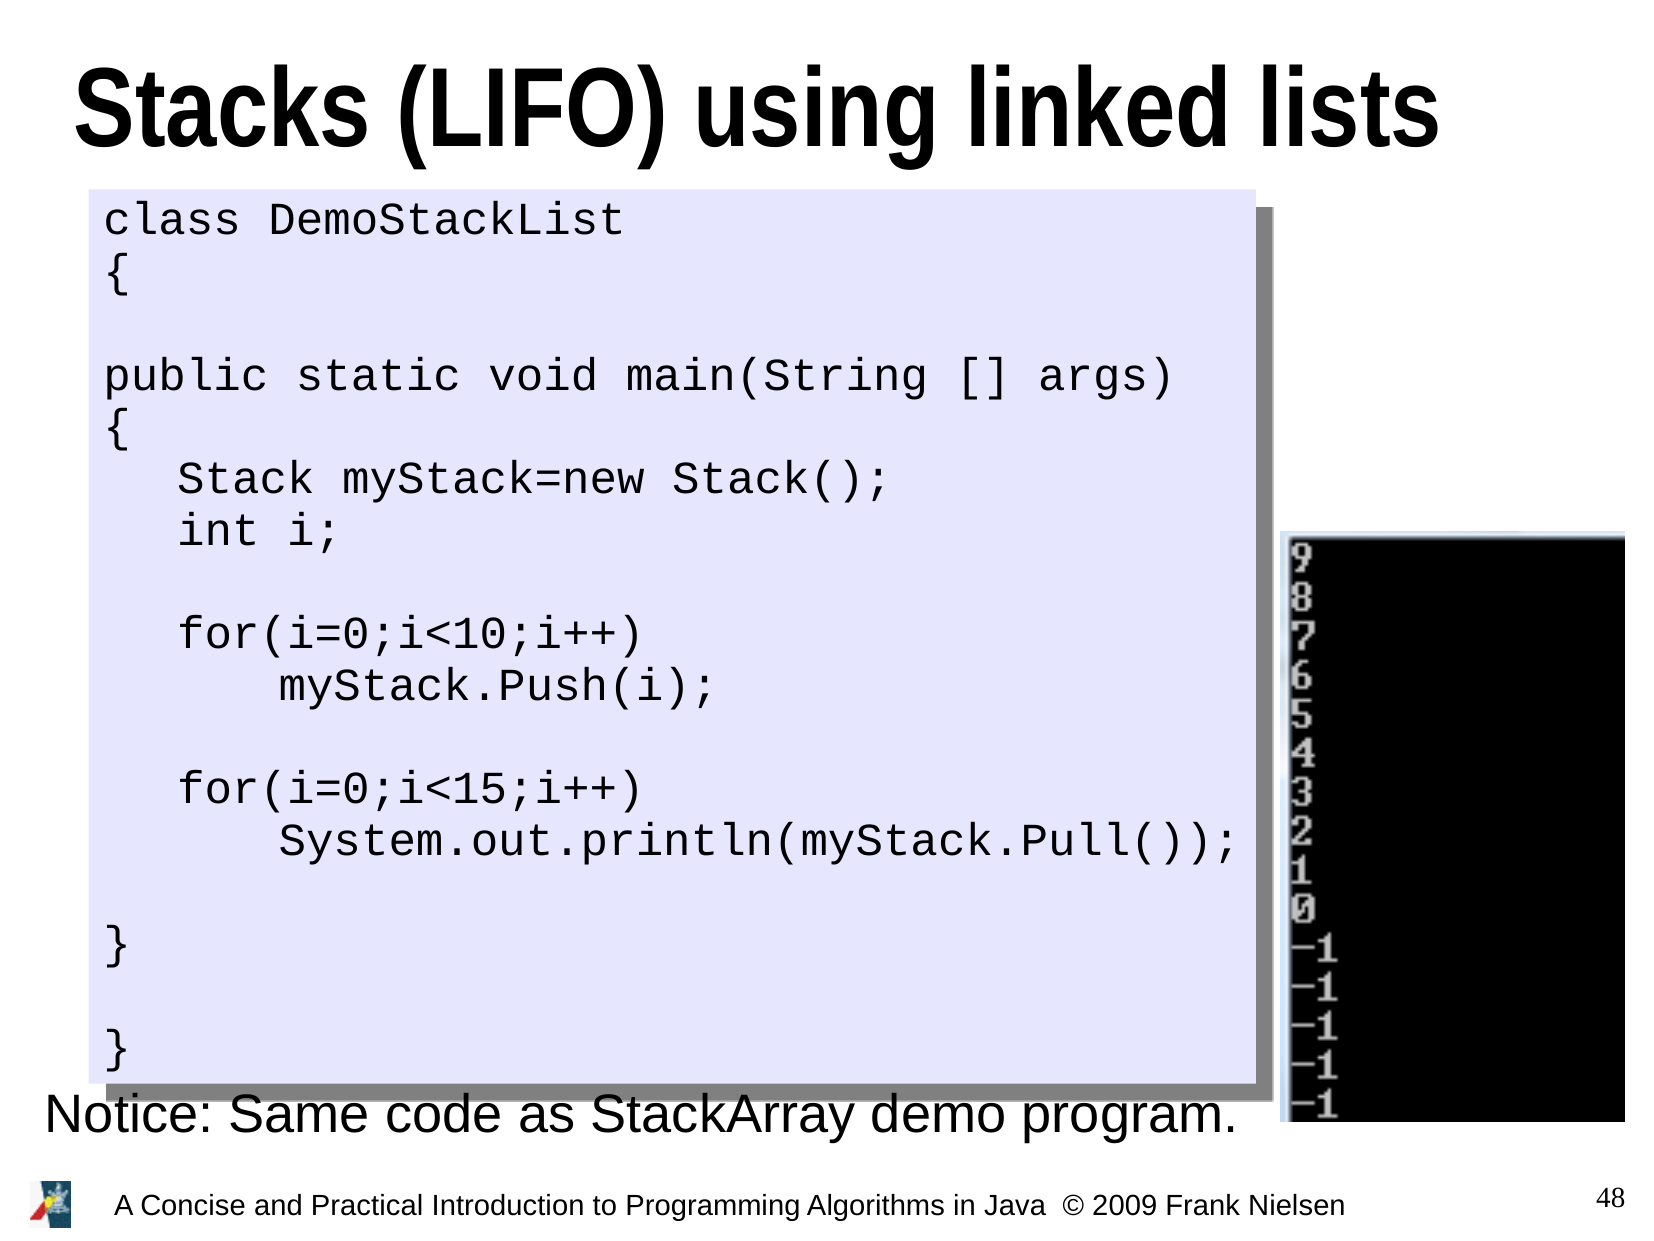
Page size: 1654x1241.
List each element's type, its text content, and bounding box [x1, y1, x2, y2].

text_box Notice: Same code as StackArray demo program. [30, 1076, 1256, 1152]
picture [1280, 531, 1625, 1123]
picture [29, 1181, 71, 1228]
text_box class DemoStackList { public static void main(String [] args) { Stack myStack=new Stack(); int i; for(i=0;i<10;i++) myStack.Push(i); for(i=0;i<15;i++) System.out.println(myStack.Pull()); } } [88, 189, 1256, 1034]
text_box Stacks (LIFO) using linked lists [59, 33, 1484, 178]
